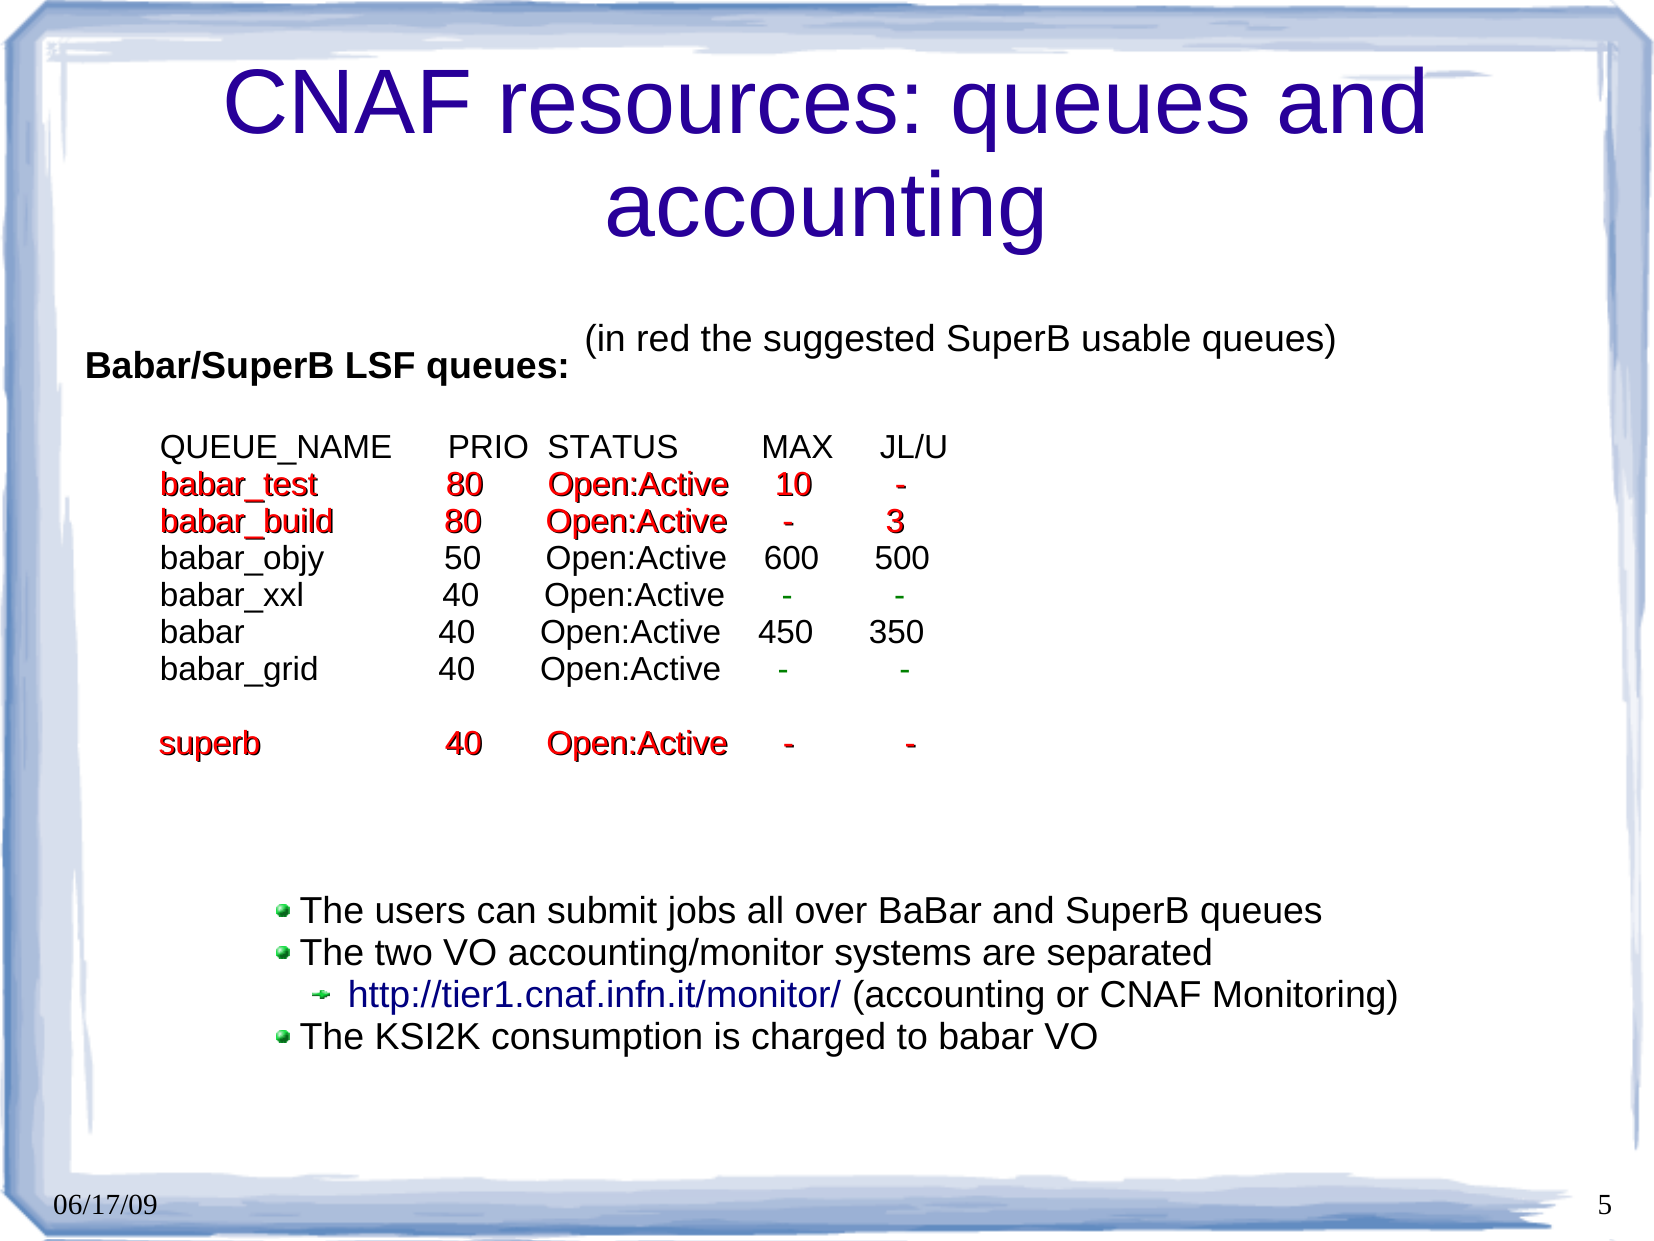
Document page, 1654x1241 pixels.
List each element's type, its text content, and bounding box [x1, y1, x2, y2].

text_box The users can submit jobs all over BaBar and SuperB queues The two VO accounting/monitor systems are separated http://tier1.cnaf.infn.it/monitor/ (accounting or CNAF Monitoring) The KSI2K consumption is charged to babar VO [262, 882, 1417, 1066]
subtitle Babar/SuperB LSF queues: QUEUE_NAME PRIO STATUS MAX JL/U babar_test 80 Open:Active 10 - babar_build 80 Open:Active - 3 babar_objy 50 Open:Active 600 500 babar_xxl 40 Open:Active - - babar 40 Open:Active 450 350 babar_grid 40 Open:Active - - superb 40 Open:Active - - [84, 213, 1538, 893]
picture [0, 0, 1654, 1241]
text_box (in red the suggested SuperB usable queues) [569, 310, 1354, 368]
title CNAF resources: queues and accounting [82, 49, 1571, 257]
